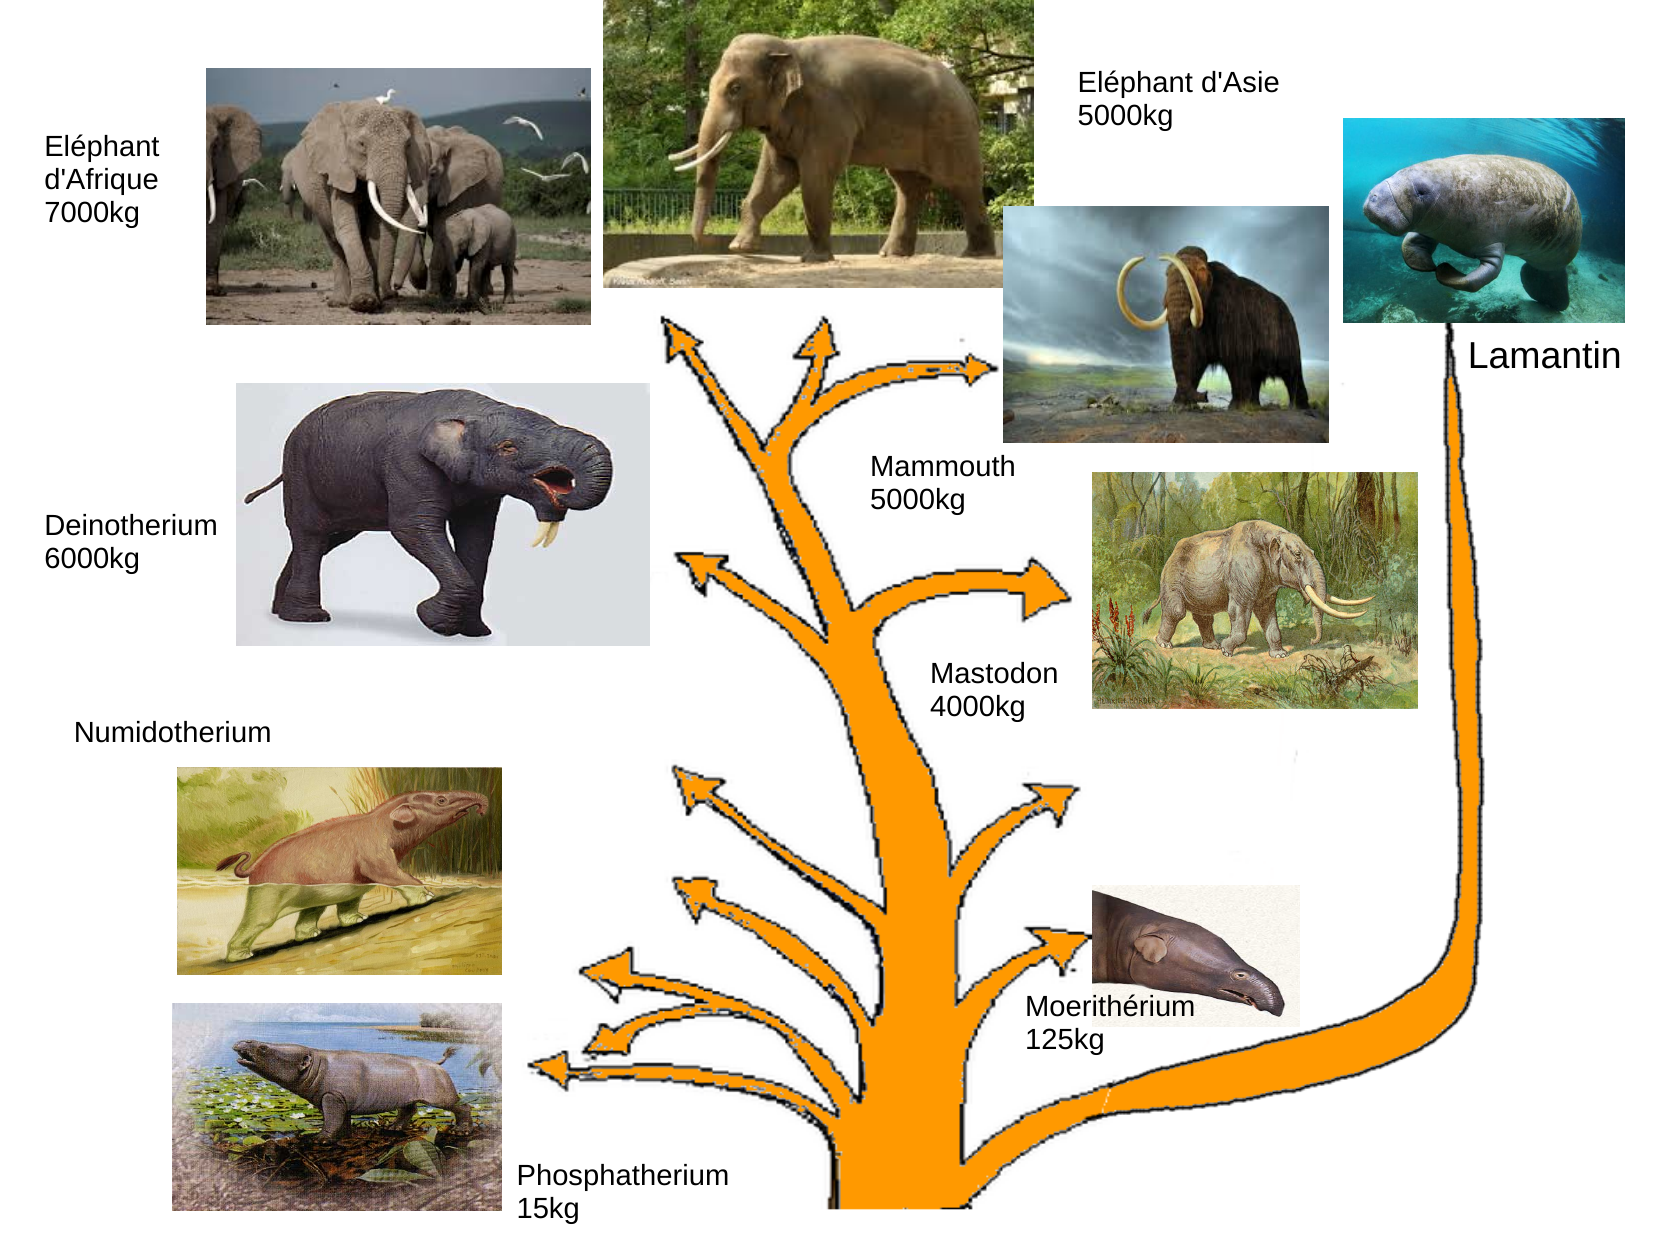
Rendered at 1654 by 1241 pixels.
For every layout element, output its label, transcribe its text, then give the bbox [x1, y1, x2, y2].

text_box Mastodon 4000kg [915, 649, 1074, 730]
picture [172, 0, 1625, 1211]
text_box Numidotherium [59, 708, 287, 757]
text_box Eléphant d'Afrique 7000kg [29, 123, 183, 237]
text_box Lamantin [1453, 326, 1637, 384]
text_box Moerithérium 125kg [1010, 982, 1211, 1063]
text_box Phosphatherium 15kg [501, 1151, 745, 1232]
text_box Mammouth 5000kg [855, 442, 1032, 524]
text_box Eléphant d'Asie 5000kg [1062, 59, 1296, 140]
text_box Deinotherium 6000kg [29, 501, 233, 583]
